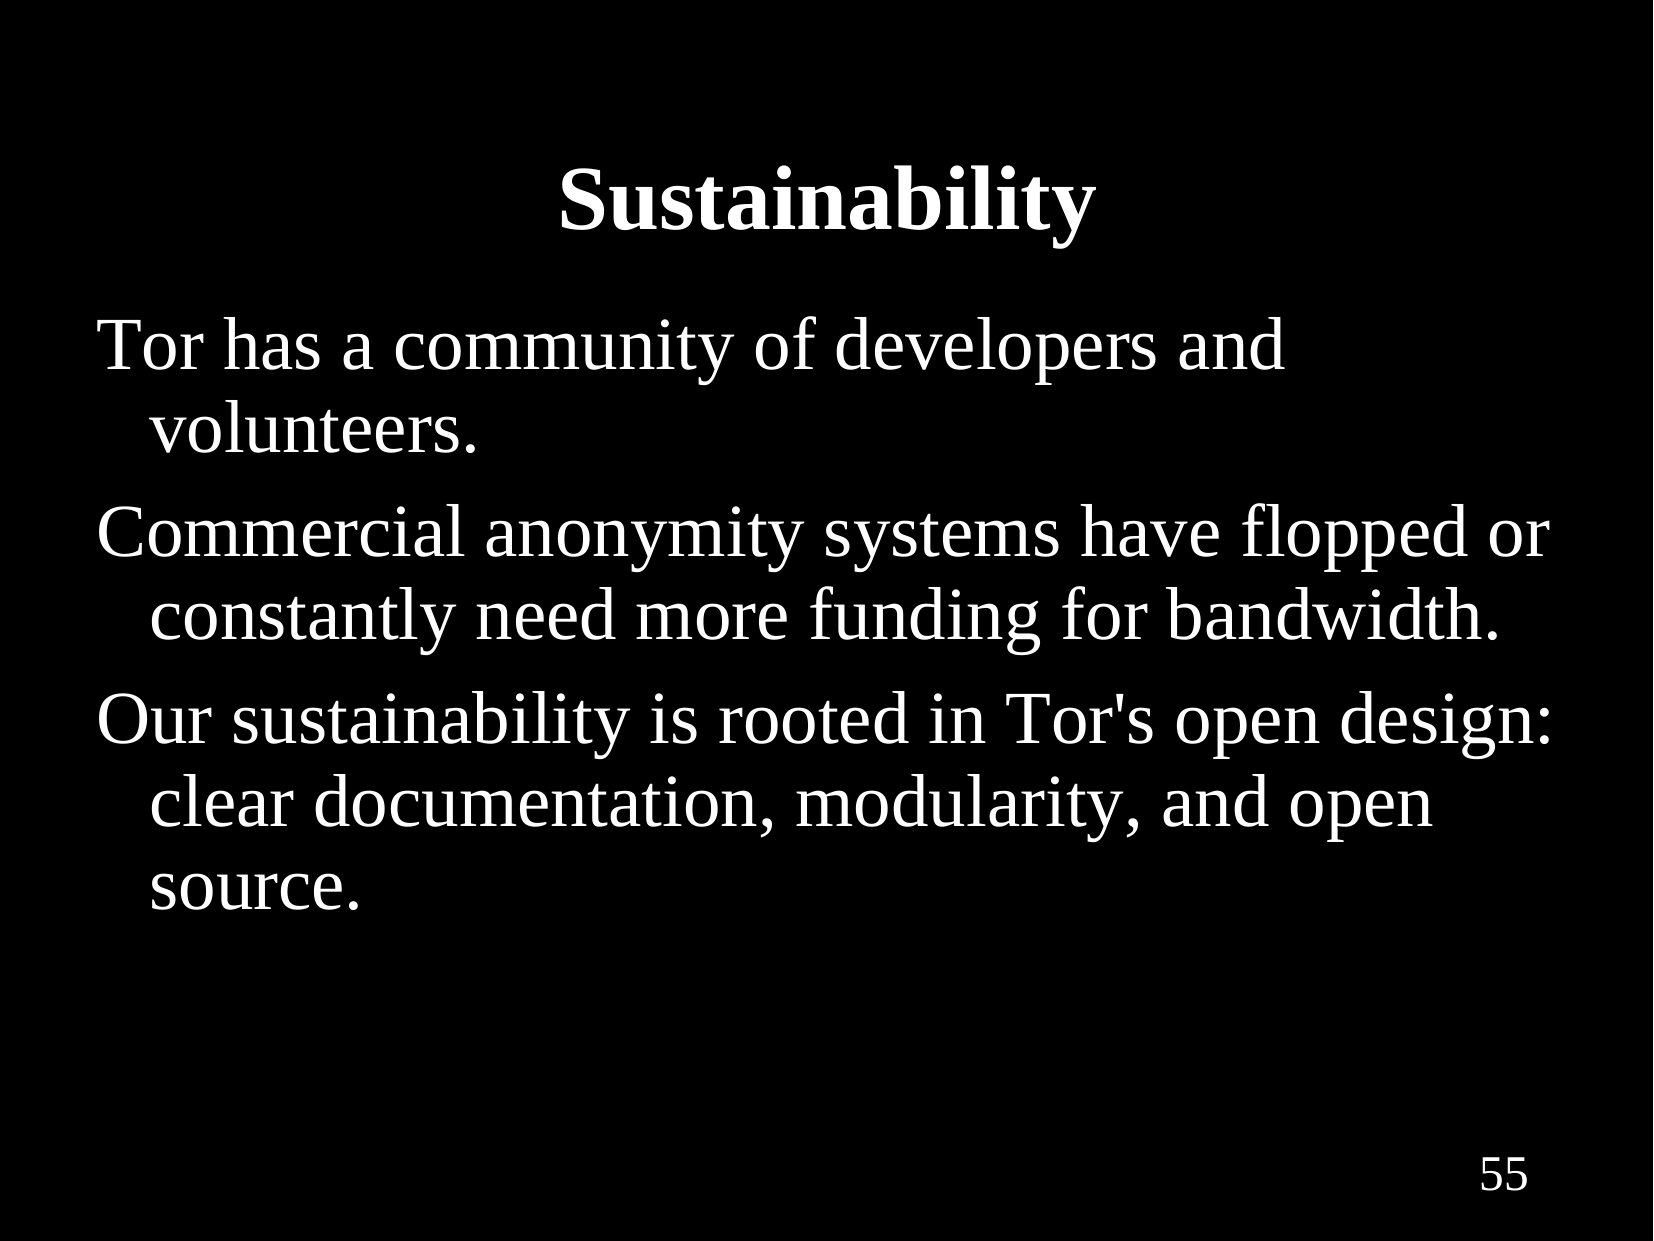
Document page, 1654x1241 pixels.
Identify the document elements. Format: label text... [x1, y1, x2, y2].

title Sustainability [121, 103, 1534, 294]
list Tor has a community of developers and volunteers. Commercial anonymity systems have flopped or constantly need more funding for bandwidth. Our sustainability is rooted in Tor's open design: clear documentation, modularity, and open source. [78, 302, 1570, 1085]
